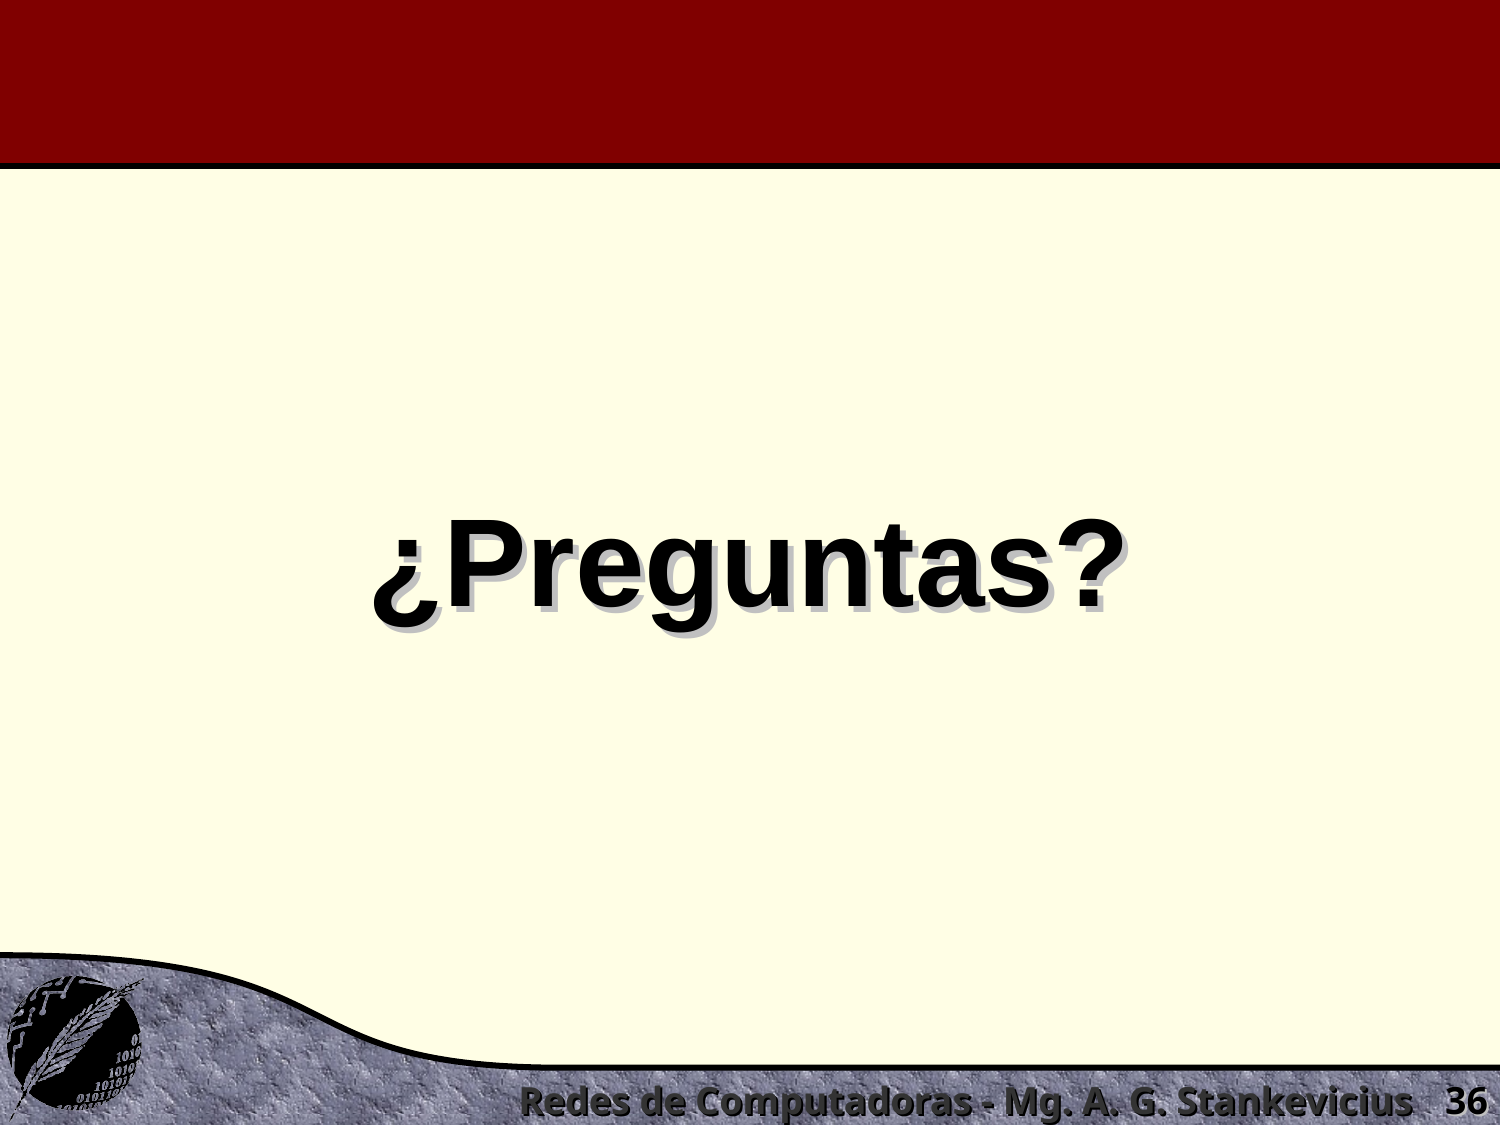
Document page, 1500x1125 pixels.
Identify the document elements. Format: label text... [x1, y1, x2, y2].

picture [0, 959, 1500, 1125]
picture [790, 1100, 795, 1110]
subtitle ¿Preguntas? [11, 199, 1486, 928]
picture [1047, 1100, 1054, 1110]
